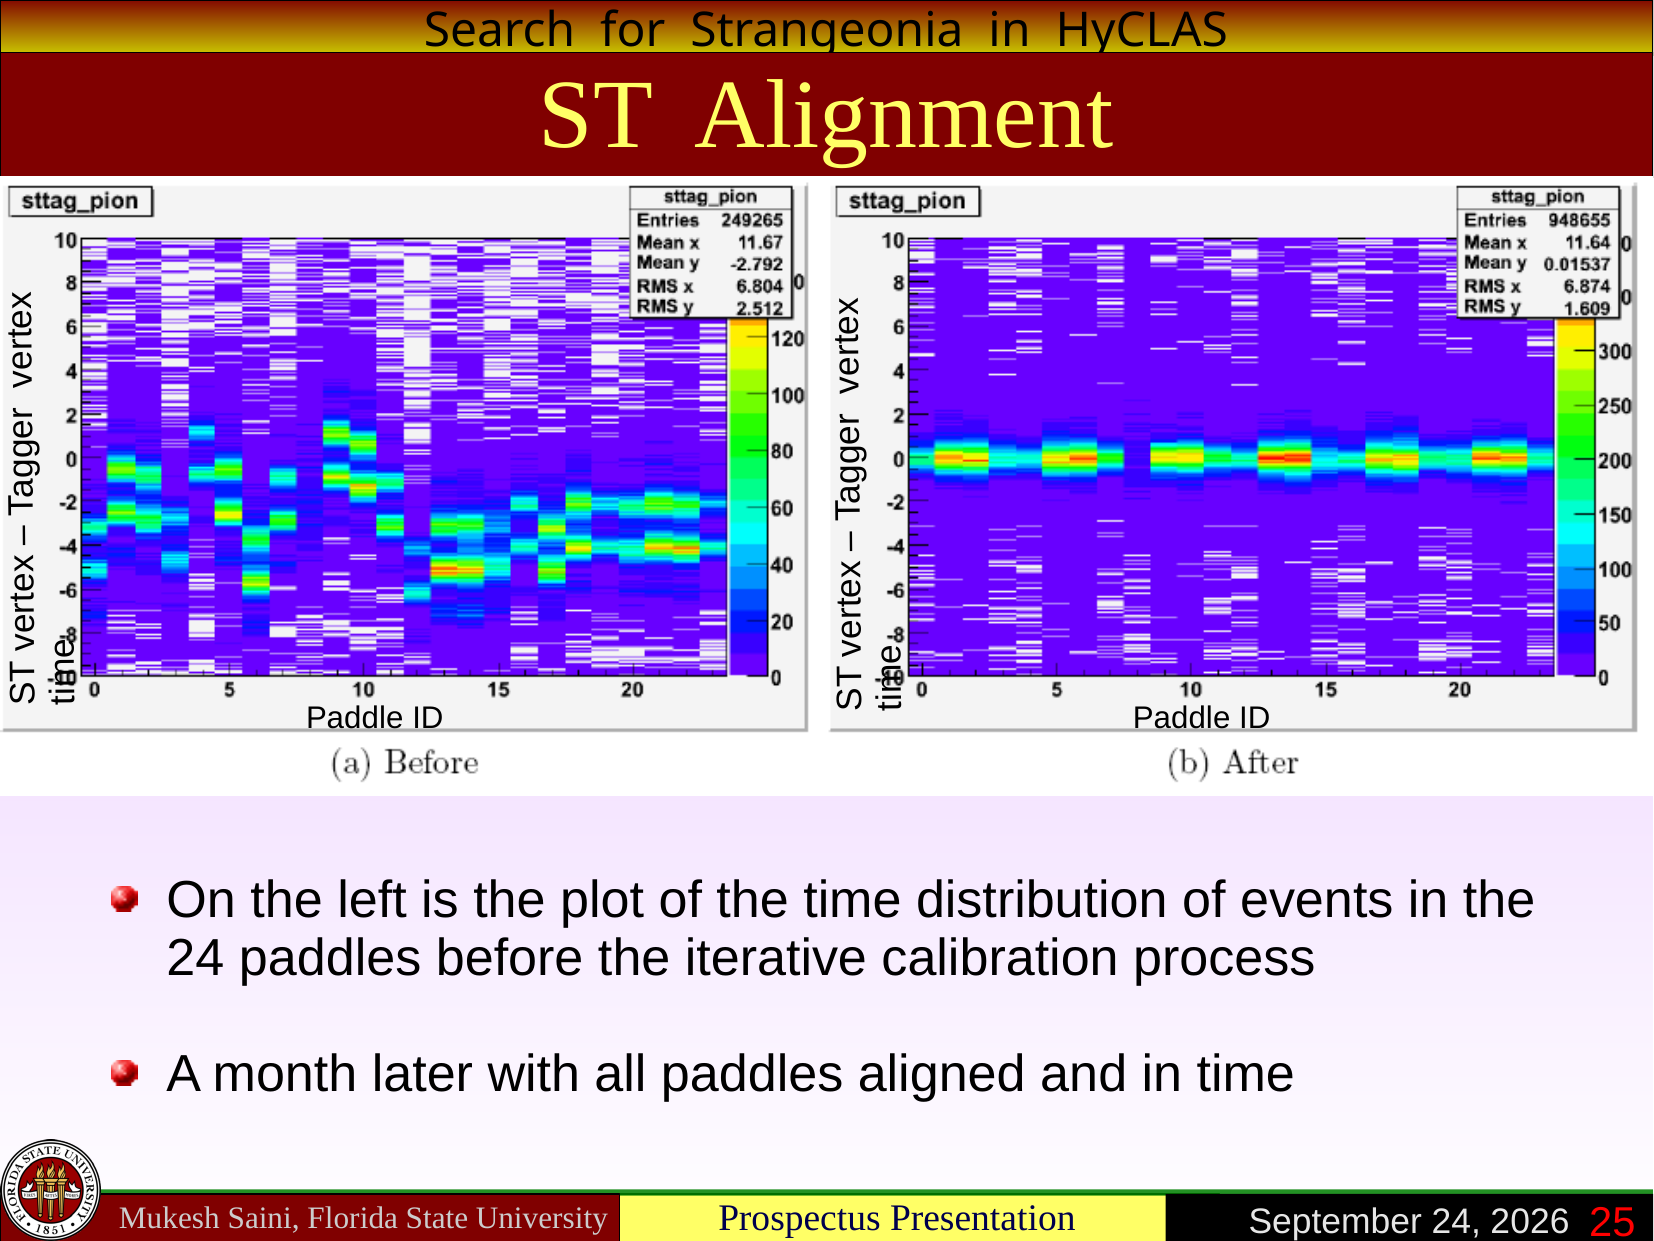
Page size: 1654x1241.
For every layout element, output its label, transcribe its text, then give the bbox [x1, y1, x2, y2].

text_box Paddle ID [291, 692, 459, 743]
text_box Paddle ID [1118, 692, 1286, 743]
picture [0, 1139, 101, 1241]
text_box On the left is the plot of the time distribution of events in the 24 paddles before the iterative calibration process A month later with all paddles aligned and in time [94, 860, 1568, 1112]
text_box ST Alignment [521, 50, 1132, 179]
picture [0, 176, 1653, 796]
text_box ST vertex – Tagger vertex time [0, 214, 65, 721]
text_box ST vertex – Tagger vertex time [817, 220, 892, 727]
